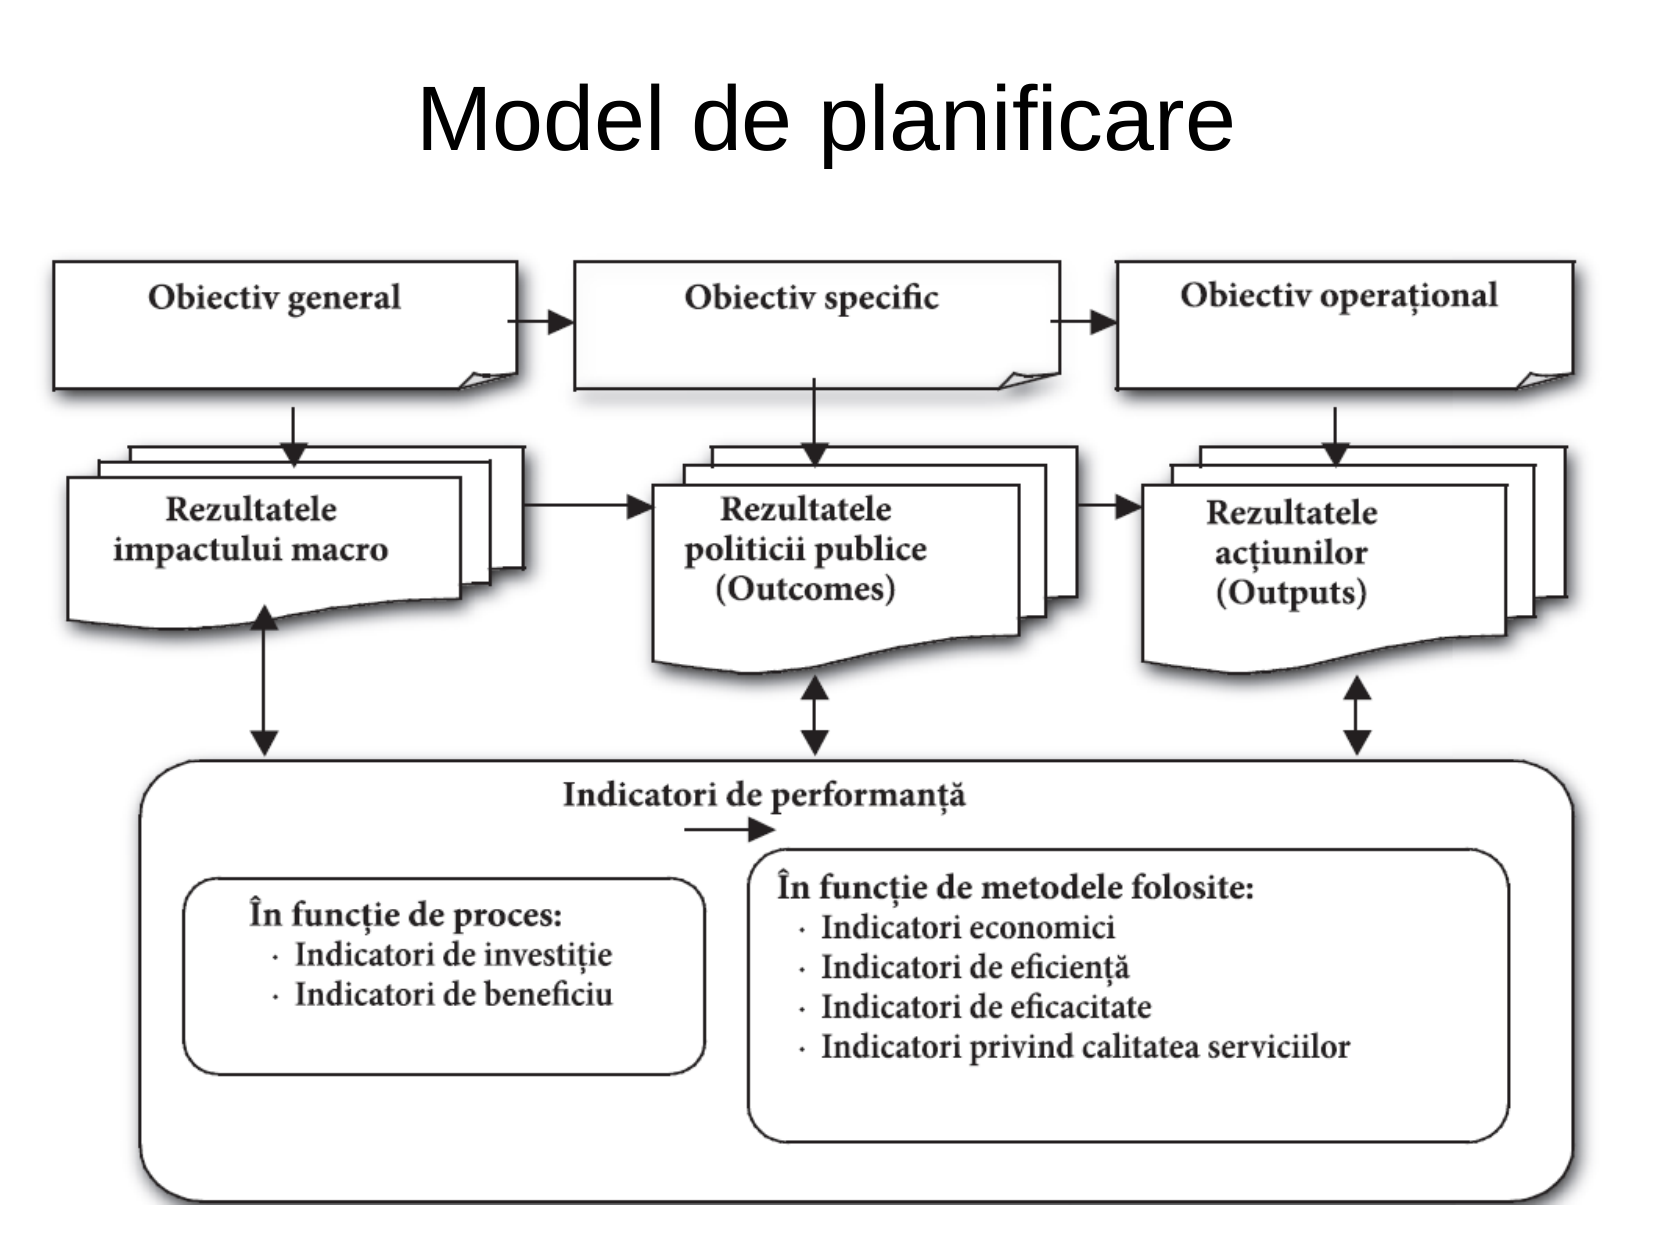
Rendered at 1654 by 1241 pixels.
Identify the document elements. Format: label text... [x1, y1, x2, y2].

title Model de planificare [82, 49, 1571, 178]
picture [29, 242, 1603, 1205]
